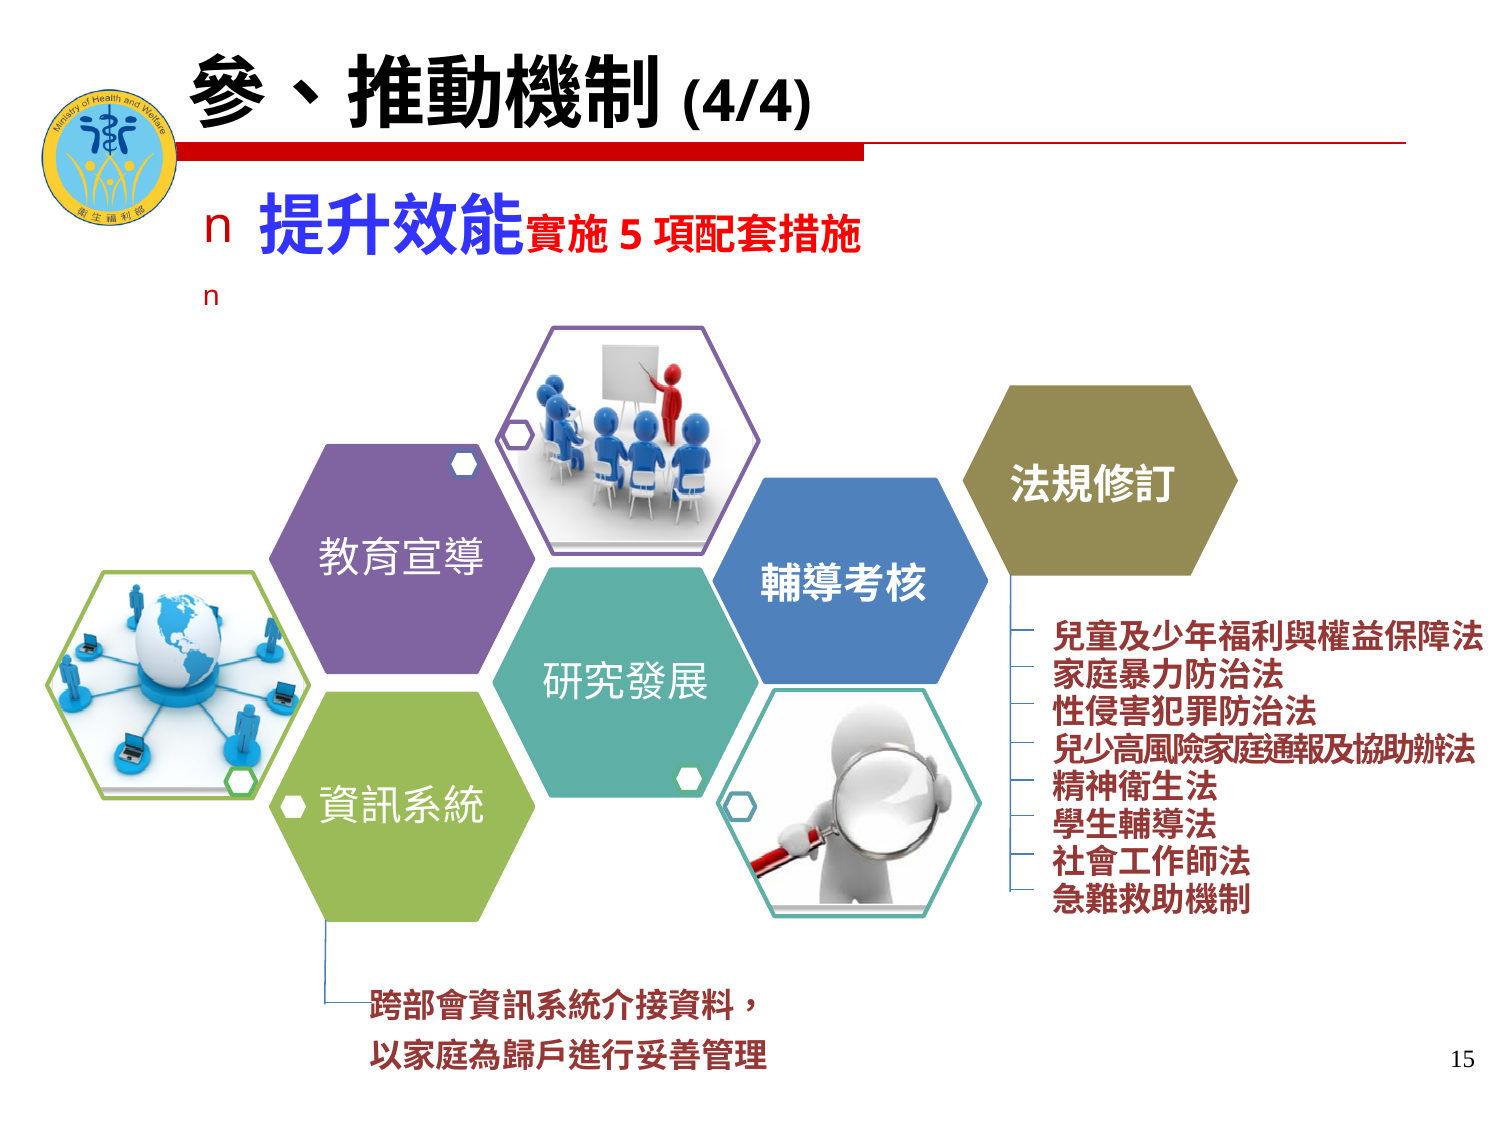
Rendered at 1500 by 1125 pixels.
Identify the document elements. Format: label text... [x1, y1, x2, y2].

text_box [277, 793, 309, 820]
list 提升效能實施5項配套措施 [187, 175, 1500, 276]
text_box 教育宣導 [271, 445, 534, 673]
title 參、推動機制(4/4) [172, 31, 1486, 146]
text_box 研究發展 [494, 569, 757, 796]
text_box 輔導考核 [750, 515, 938, 655]
text_box 資訊系統 [271, 693, 534, 920]
text_box [46, 572, 310, 799]
text_box [714, 479, 987, 682]
text_box 15 [1435, 1034, 1500, 1114]
text_box 跨部會資訊系統介接資料， 以家庭為歸戶進行妥善管理 [336, 979, 833, 1081]
text_box [717, 690, 981, 917]
text_box [448, 450, 480, 478]
text_box 法規修訂 [998, 420, 1189, 552]
text_box 兒童及少年福利與權益保障法 家庭暴力防治法 性侵害犯罪防治法 兒少高風險家庭通報及協助辦法 精神衛生法 學生輔導法 社會工作師法 急難救助機制 [1022, 610, 1500, 926]
text_box [673, 765, 705, 792]
text_box [496, 327, 759, 554]
text_box [962, 385, 1239, 576]
